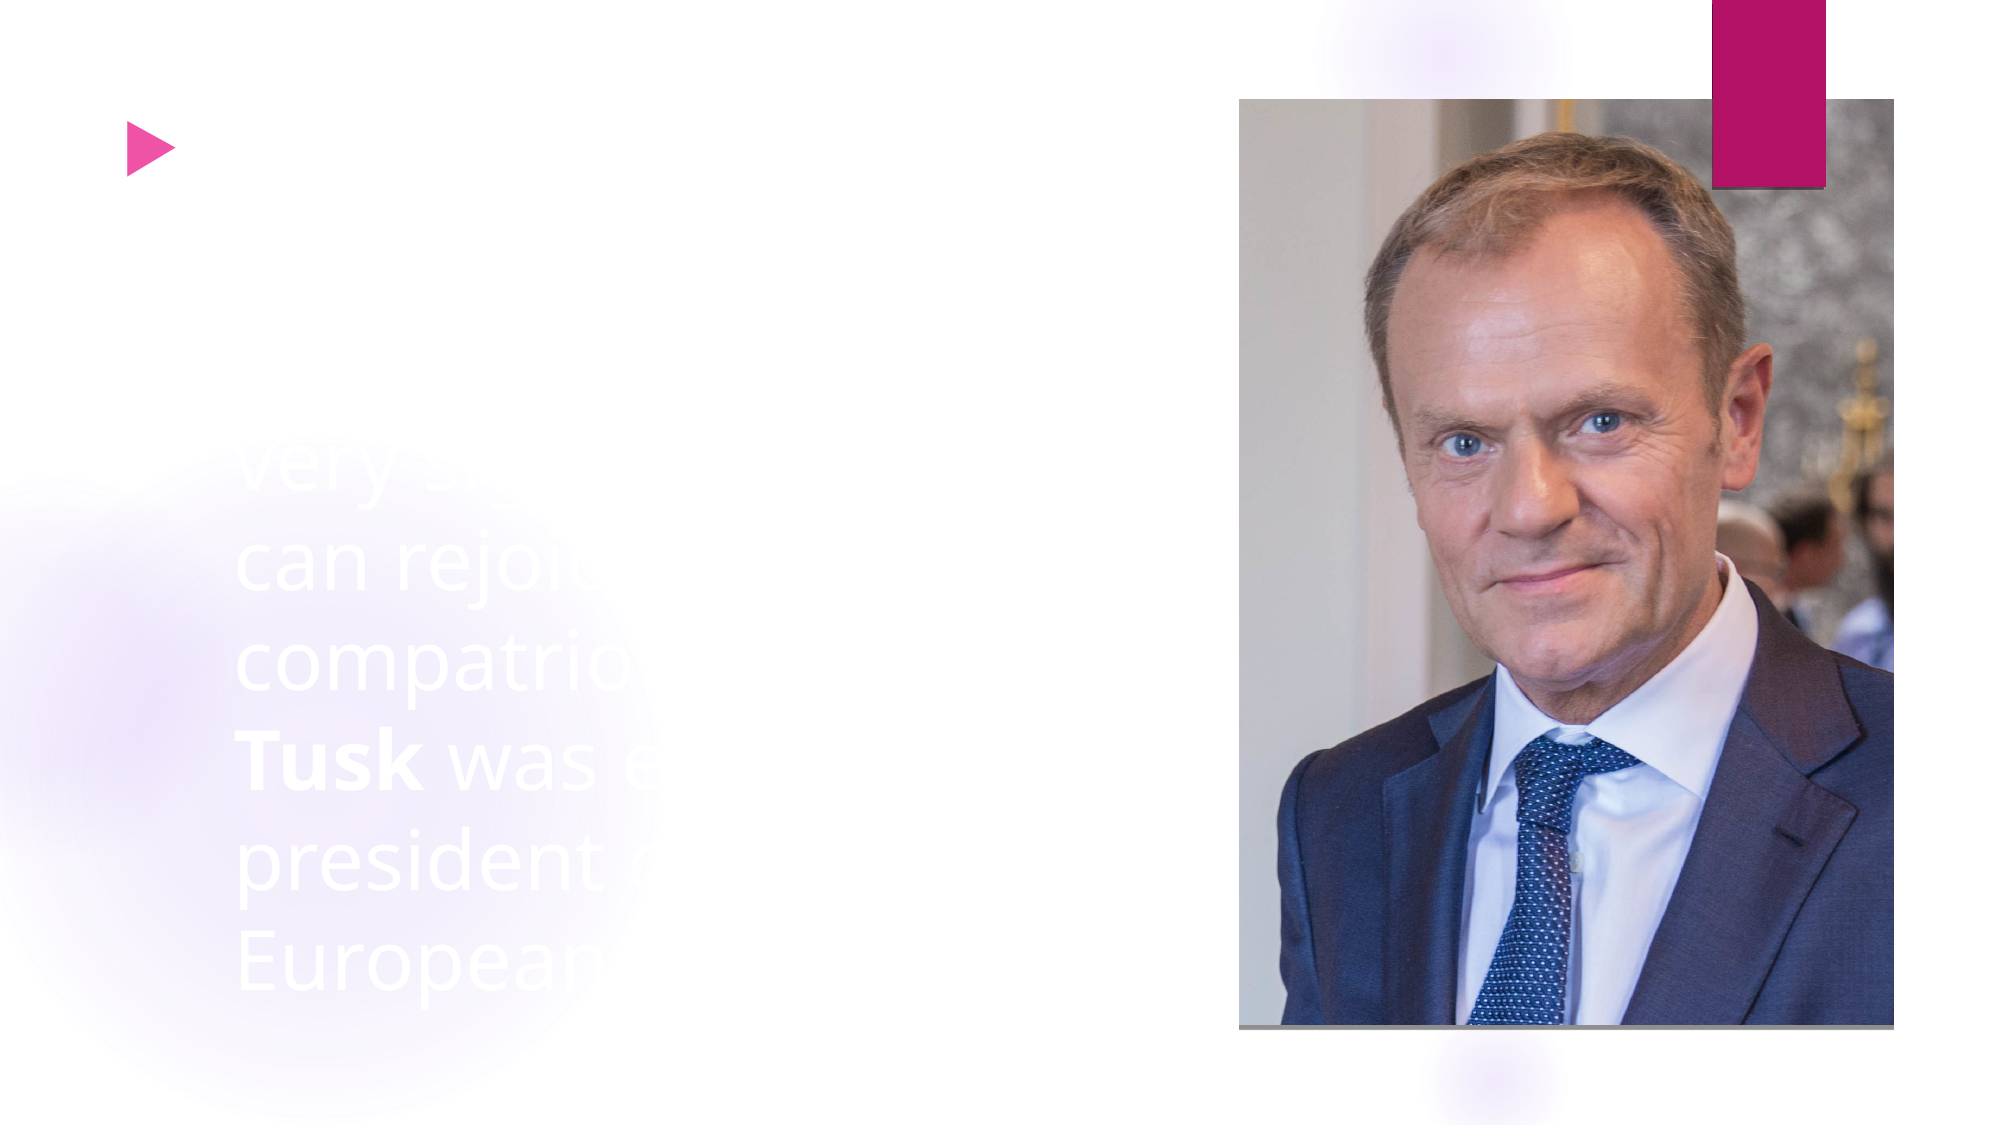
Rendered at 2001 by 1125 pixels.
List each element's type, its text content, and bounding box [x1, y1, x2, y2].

list Today, everyone counts on the Polish policy. Polish foreign policy is very significant. We can rejoice that our compatriot Donald Tusk was elected president of the European Council. [106, 99, 1133, 1025]
picture [1239, 99, 1894, 1025]
text_box [1713, 0, 1826, 187]
